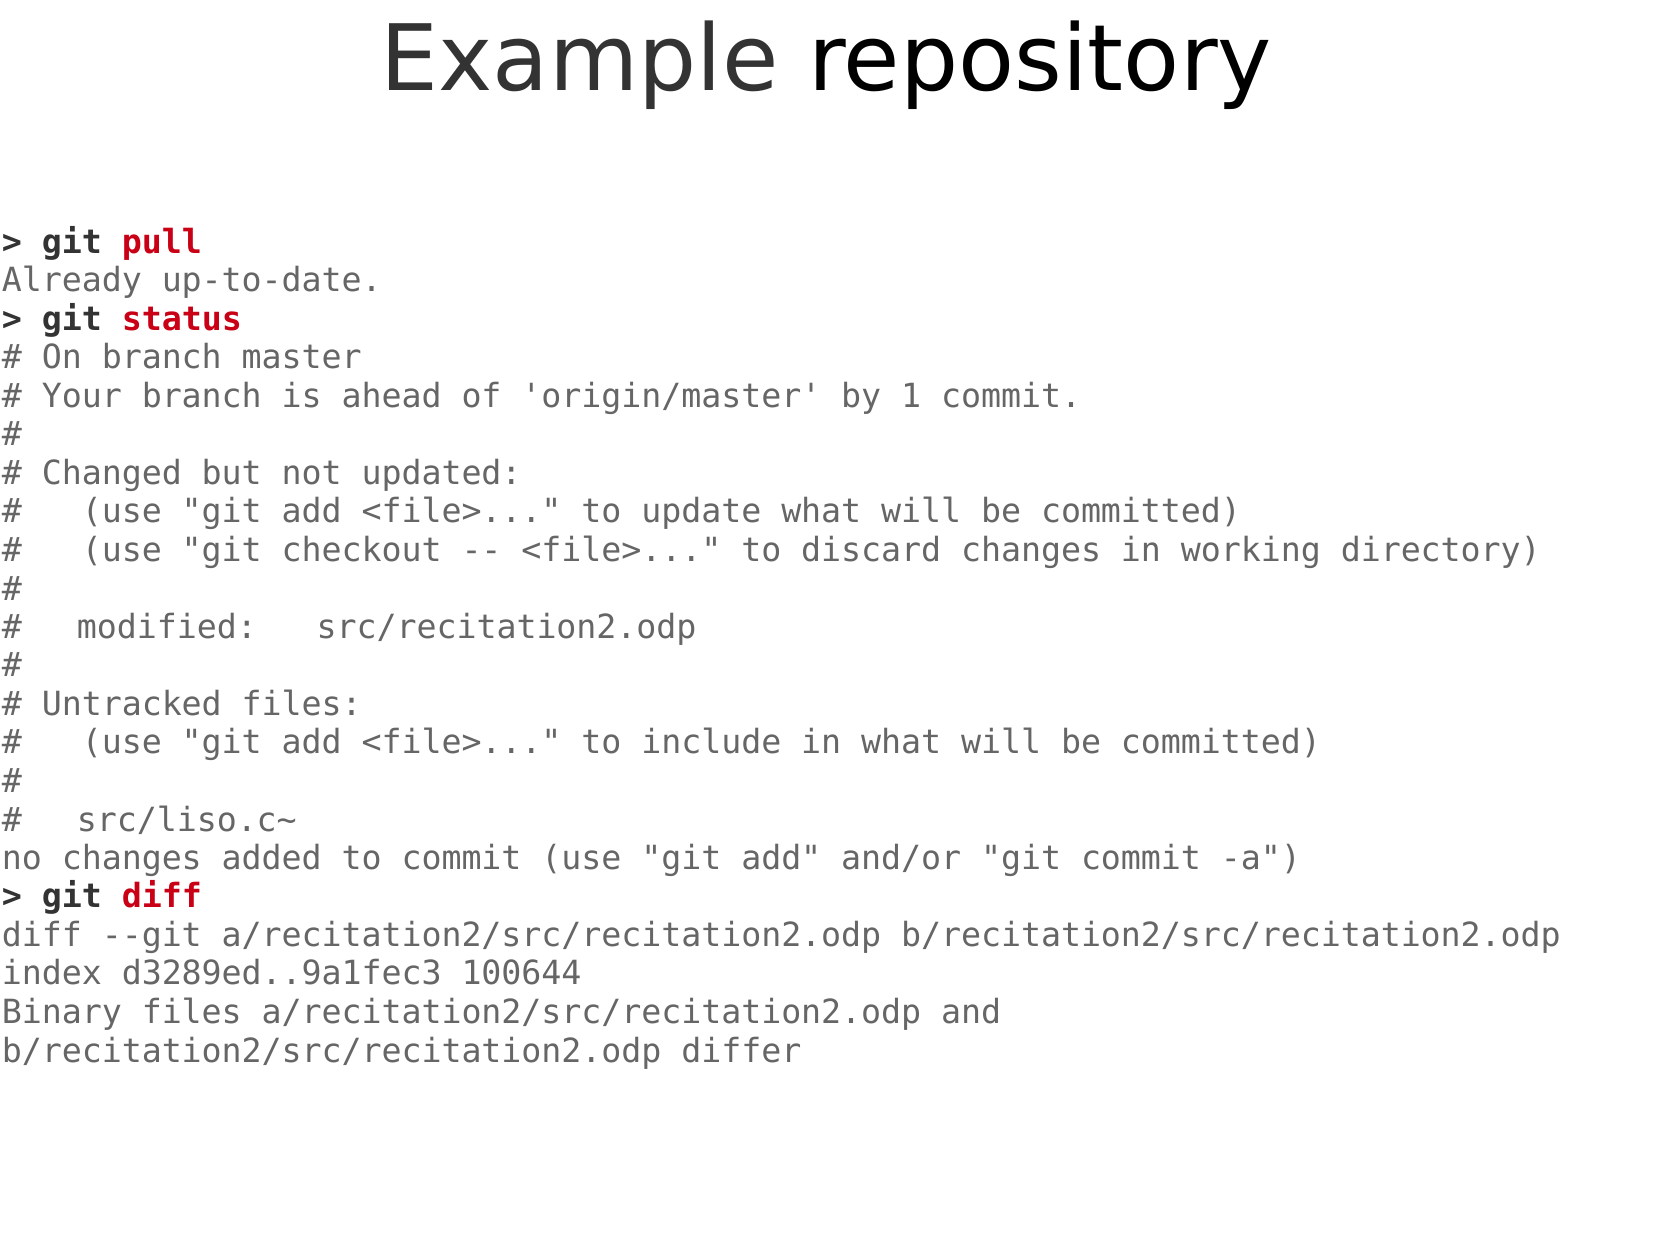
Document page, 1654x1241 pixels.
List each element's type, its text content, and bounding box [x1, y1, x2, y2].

title Example repository [82, 0, 1571, 163]
subtitle > git pull Already up-to-date. > git status # On branch master # Your branch is ahead of 'origin/master' by 1 commit. # # Changed but not updated: # (use "git add <file>..." to update what will be committed) # (use "git checkout -- <file>..." to discard changes in working directory) # # modified: src/recitation2.odp # # Untracked files: # (use "git add <file>..." to include in what will be committed) # # src/liso.c~ no changes added to commit (use "git add" and/or "git commit -a") > git diff diff --git a/recitation2/src/recitation2.odp b/recitation2/src/recitation2.odp index d3289ed..9a1fec3 100644 Binary files a/recitation2/src/recitation2.odp and b/recitation2/src/recitation2.odp differ [1, 222, 1652, 1070]
